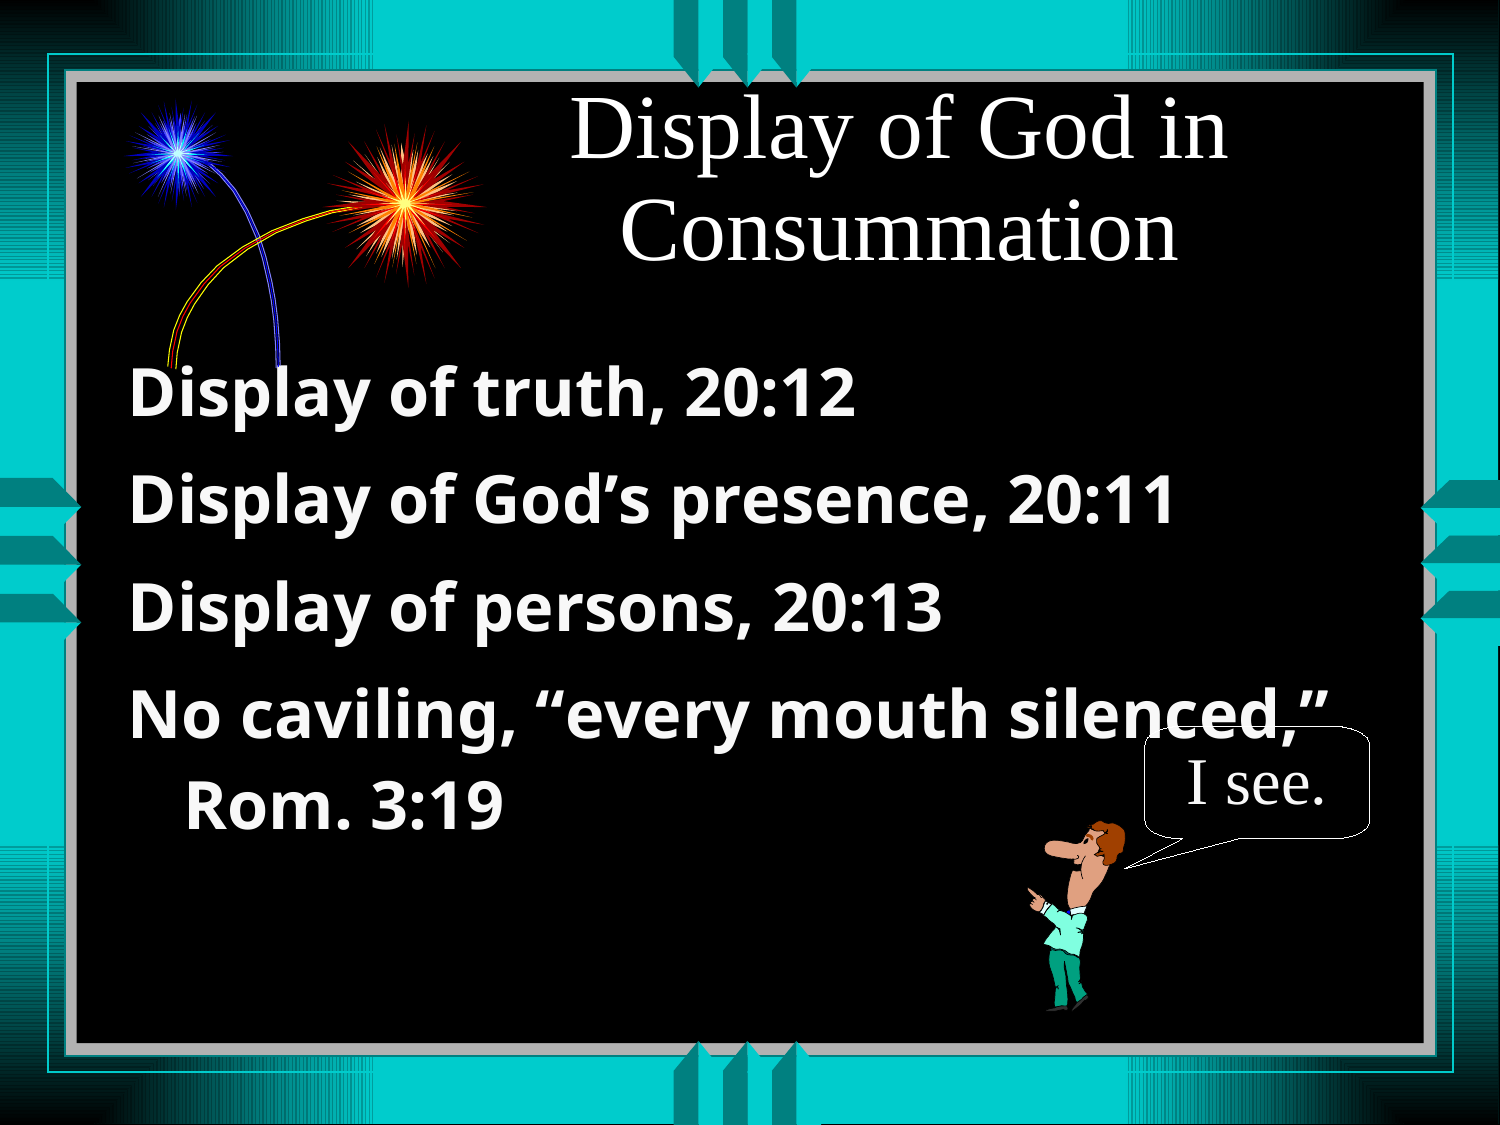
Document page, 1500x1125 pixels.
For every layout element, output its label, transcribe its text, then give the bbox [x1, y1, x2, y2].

chart [123, 98, 488, 372]
title Display of God in Consummation [412, 69, 1388, 288]
list Display of truth, 20:12 Display of God’s presence, 20:11 Display of persons, 20:13 No caviling, “every mouth silenced,” Rom. 3:19 [112, 337, 1388, 988]
chart [1026, 820, 1127, 1013]
text_box I see. [1124, 726, 1370, 869]
